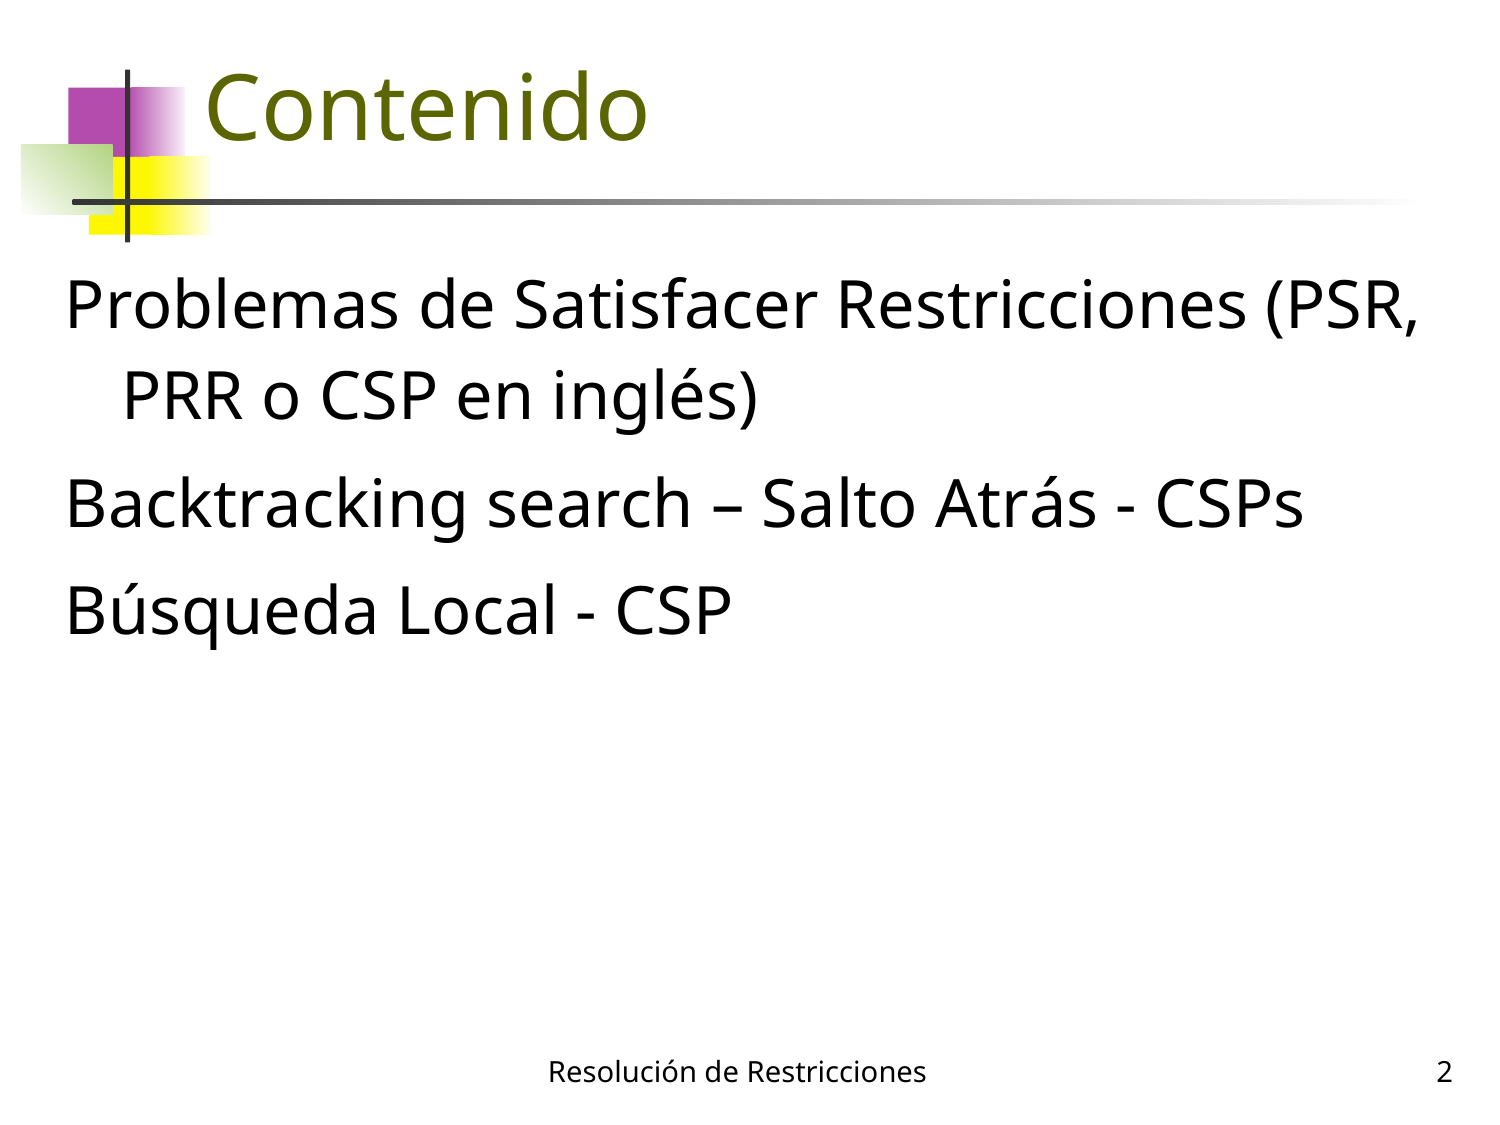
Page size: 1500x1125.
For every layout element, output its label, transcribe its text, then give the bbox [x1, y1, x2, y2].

title Contenido [188, 35, 1468, 175]
list Problemas de Satisfacer Restricciones (PSR, PRR o CSP en inglés) Backtracking search – Salto Atrás - CSPs Búsqueda Local - CSP [50, 249, 1469, 1007]
